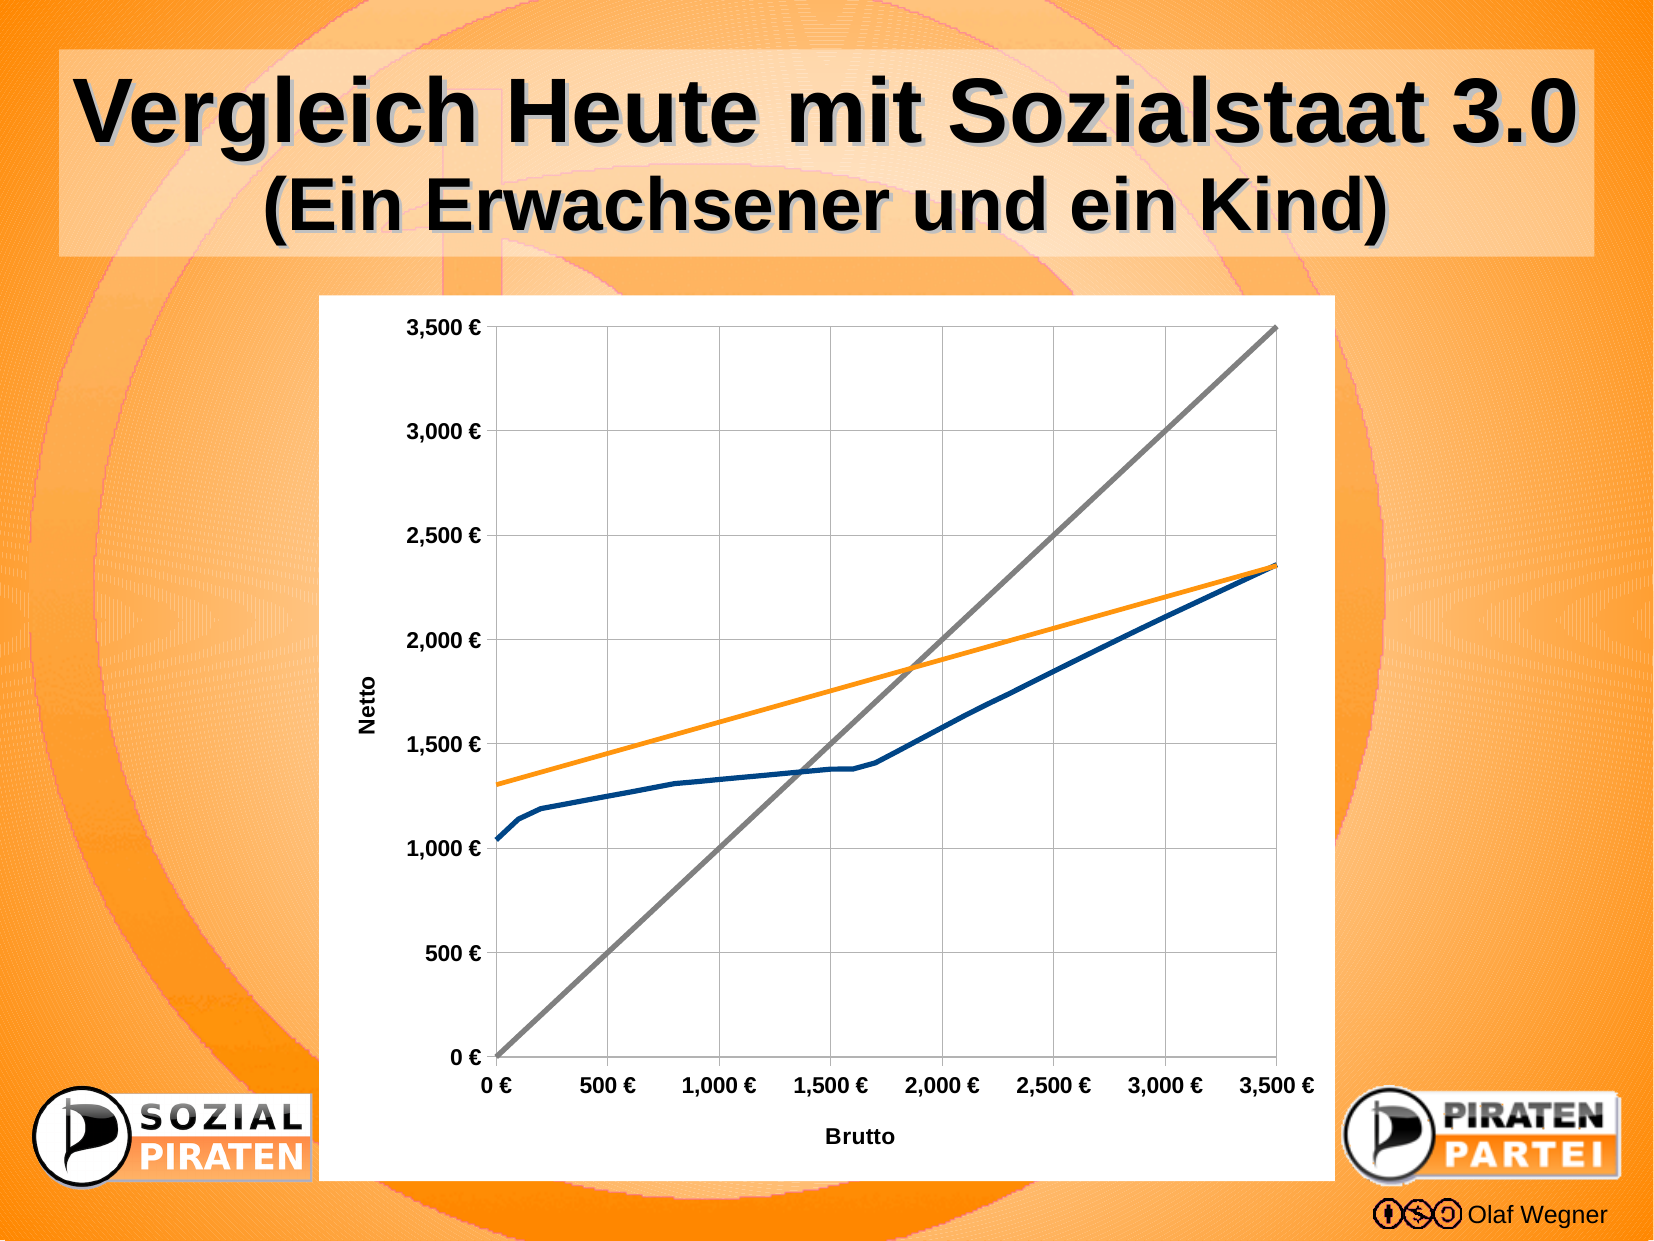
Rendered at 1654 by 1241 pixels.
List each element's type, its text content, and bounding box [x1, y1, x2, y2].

picture [29, 0, 1623, 1241]
title Vergleich Heute mit Sozialstaat 3.0 (Ein Erwachsener und ein Kind) [59, 49, 1595, 257]
text_box Olaf Wegner [1452, 1193, 1623, 1237]
chart [319, 295, 1335, 1182]
